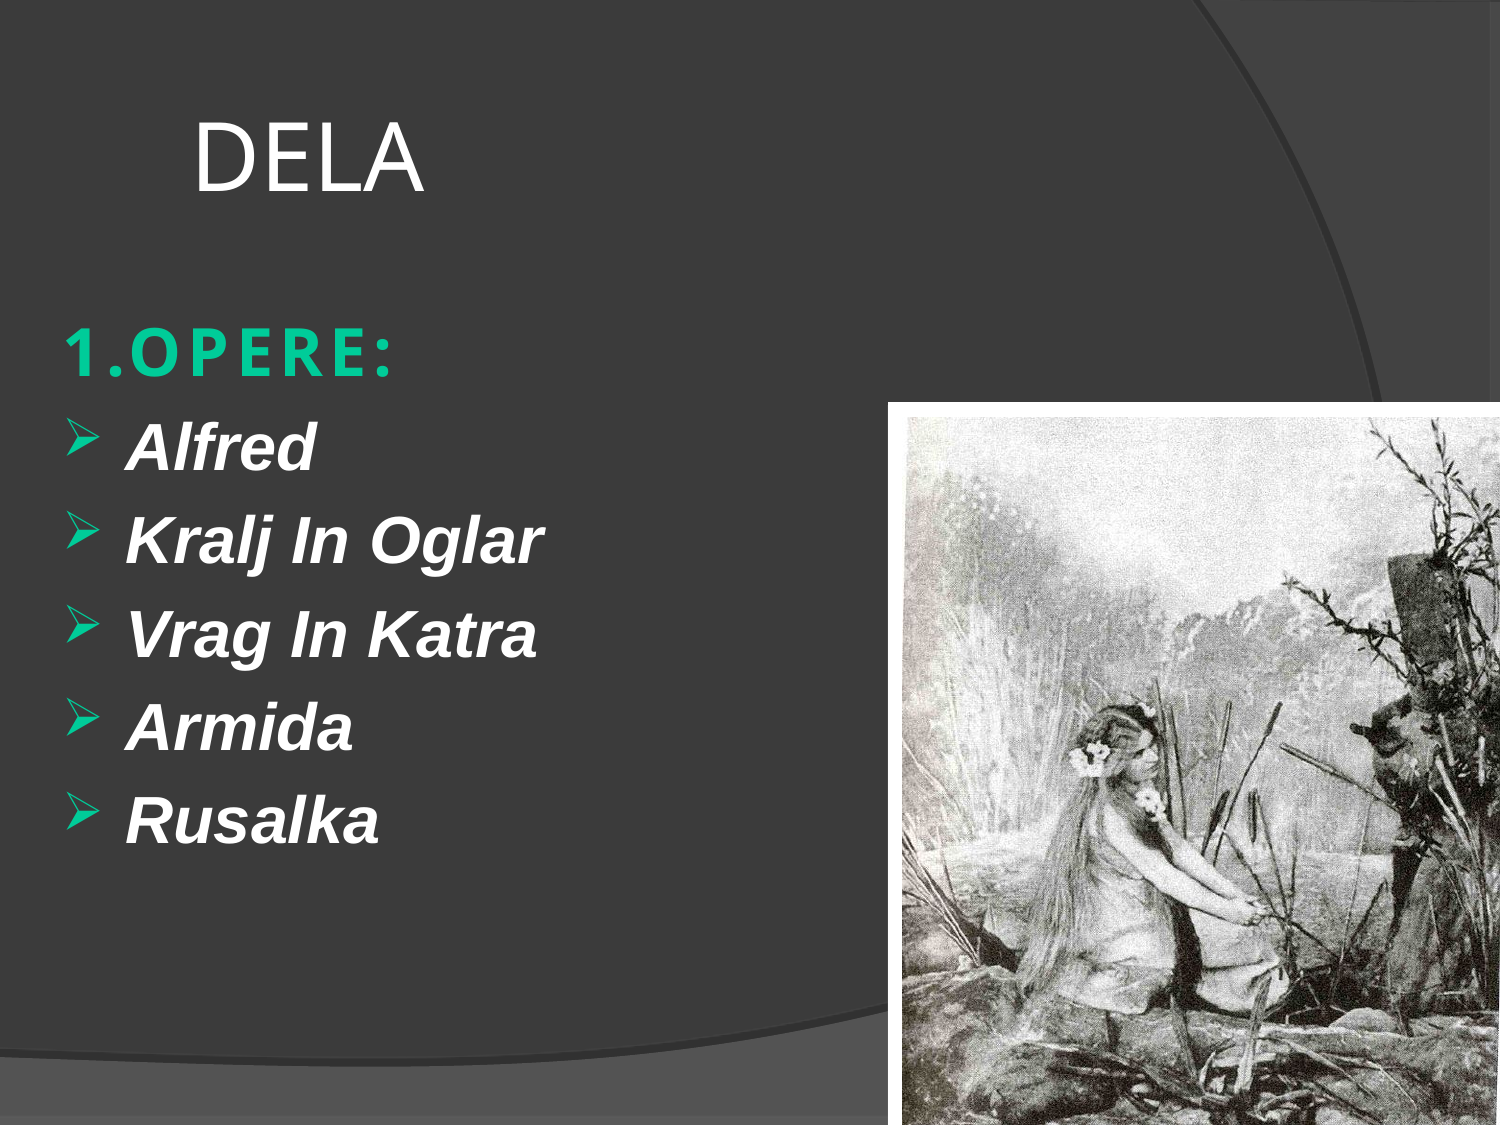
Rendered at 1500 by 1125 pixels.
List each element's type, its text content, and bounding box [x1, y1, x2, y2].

title DELA [183, 30, 1213, 275]
list 1.OPERE: Alfred Kralj In Oglar Vrag In Katra Armida Rusalka [41, 302, 1267, 1125]
picture [902, 416, 1500, 1125]
